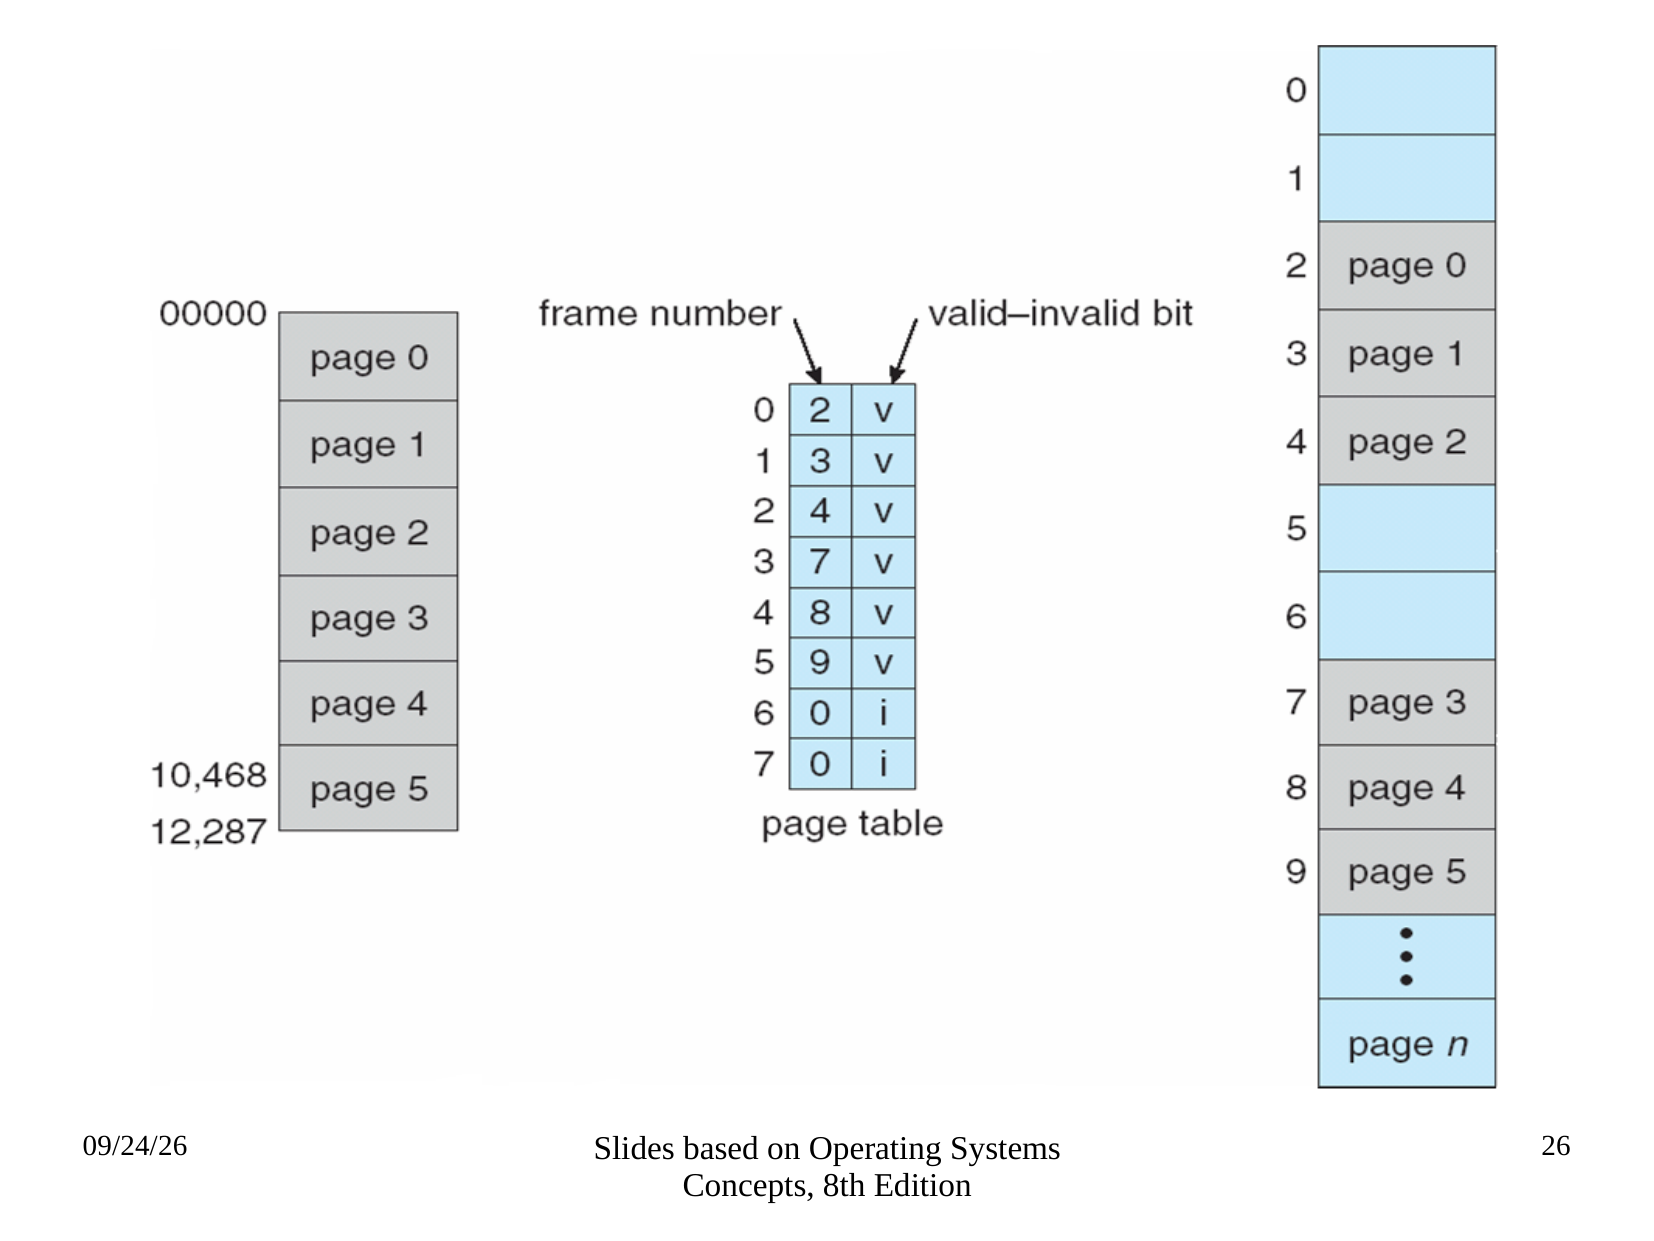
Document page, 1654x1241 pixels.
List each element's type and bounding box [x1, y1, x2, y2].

picture [145, 44, 1501, 1091]
